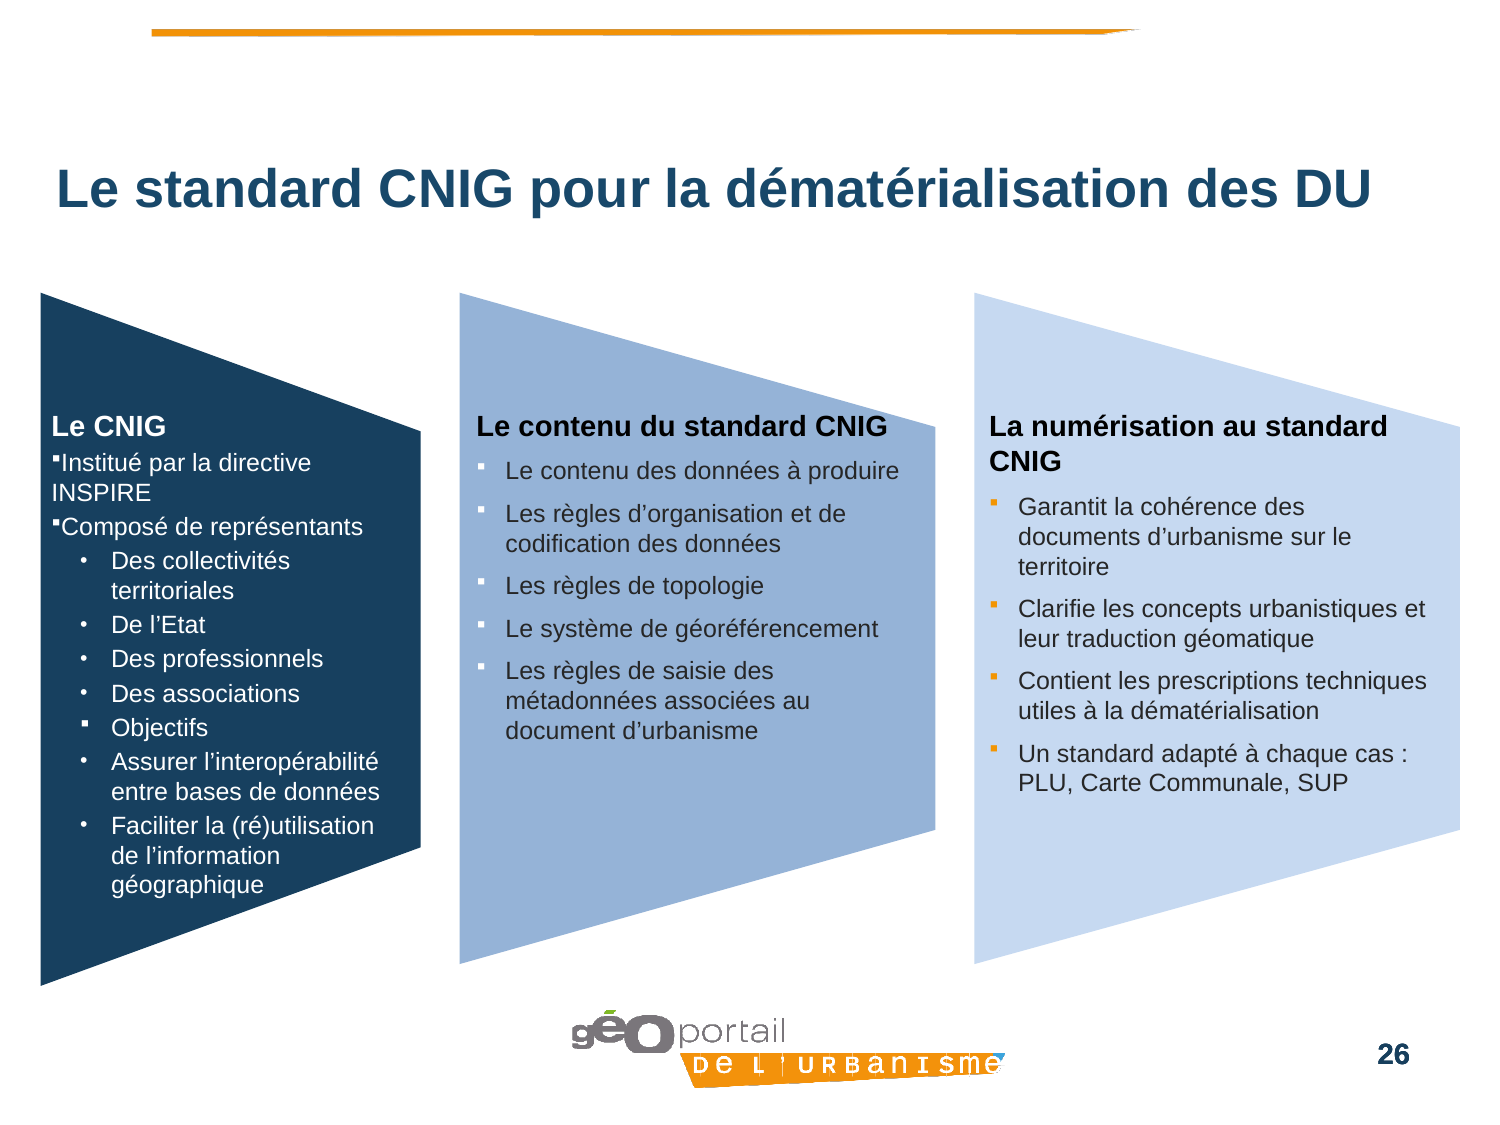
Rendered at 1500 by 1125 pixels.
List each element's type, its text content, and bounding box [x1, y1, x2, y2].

text_box [974, 423, 1460, 965]
text_box [40, 429, 421, 986]
text_box [974, 292, 1359, 399]
picture [536, 869, 1037, 1125]
text_box Le contenu du standard CNIG Le contenu des données à produire Les règles d’organisation et de codification des données Les règles de topologie Le système de géoréférencement Les règles de saisie des métadonnées associées au document d’urbanisme [461, 399, 935, 767]
text_box <numéro> [1249, 1026, 1426, 1081]
title Le standard CNIG pour la dématérialisation des DU [41, 104, 1459, 268]
text_box [459, 292, 936, 965]
text_box [40, 292, 333, 399]
text_box Le CNIG Institué par la directive INSPIRE Composé de représentants Des collectivités territoriales De l’Etat Des professionnels Des associations Objectifs Assurer l’interopérabilité entre bases de données Faciliter la (ré)utilisation de l’information géographique [36, 399, 416, 767]
text_box La numérisation au standard CNIG Garantit la cohérence des documents d’urbanisme sur le territoire Clarifie les concepts urbanistiques et leur traduction géomatique Contient les prescriptions techniques utiles à la dématérialisation Un standard adapté à chaque cas : PLU, Carte Communale, SUP [974, 399, 1448, 767]
